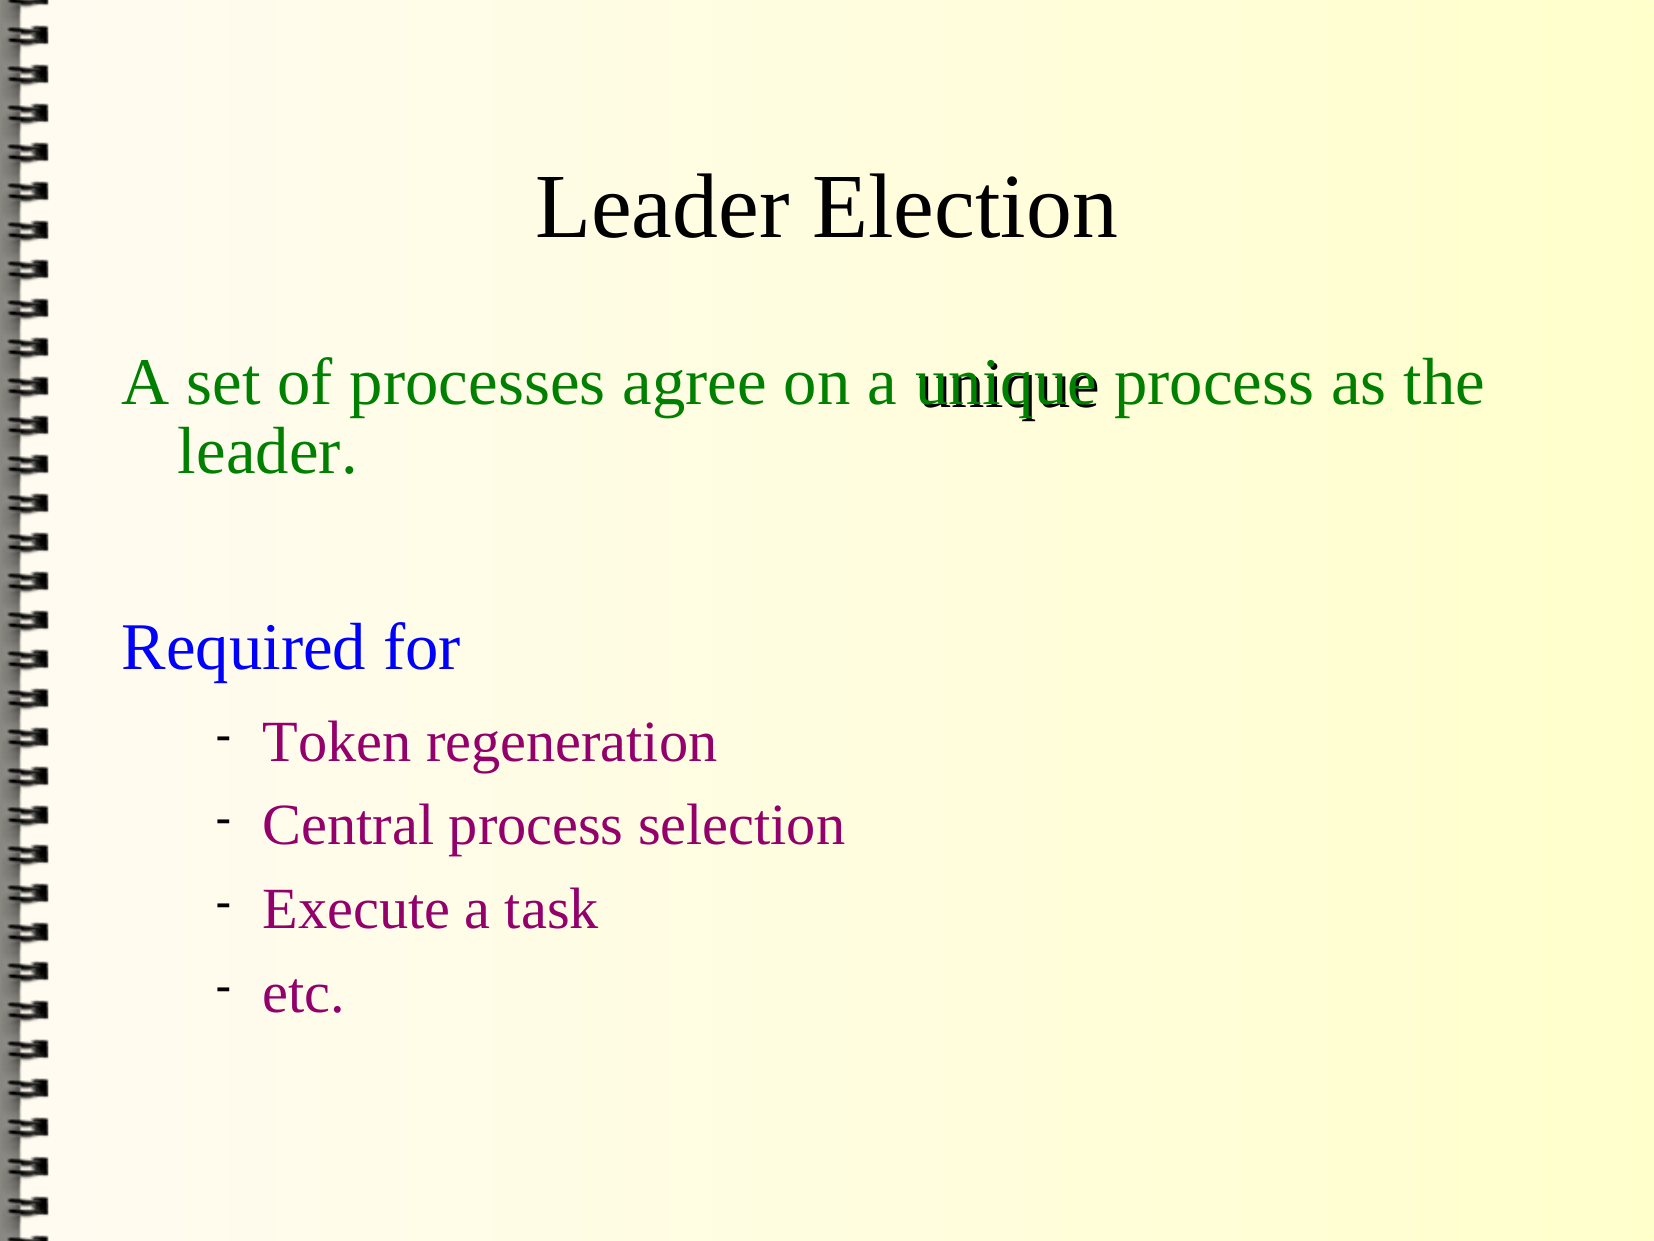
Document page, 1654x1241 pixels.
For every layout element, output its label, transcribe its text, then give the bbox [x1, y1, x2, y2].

list A set of processes agree on a unique process as the leader. Required for Token regeneration Central process selection Execute a task etc. [121, 344, 1534, 1112]
picture [0, 0, 1654, 1241]
title Leader Election [121, 102, 1534, 310]
